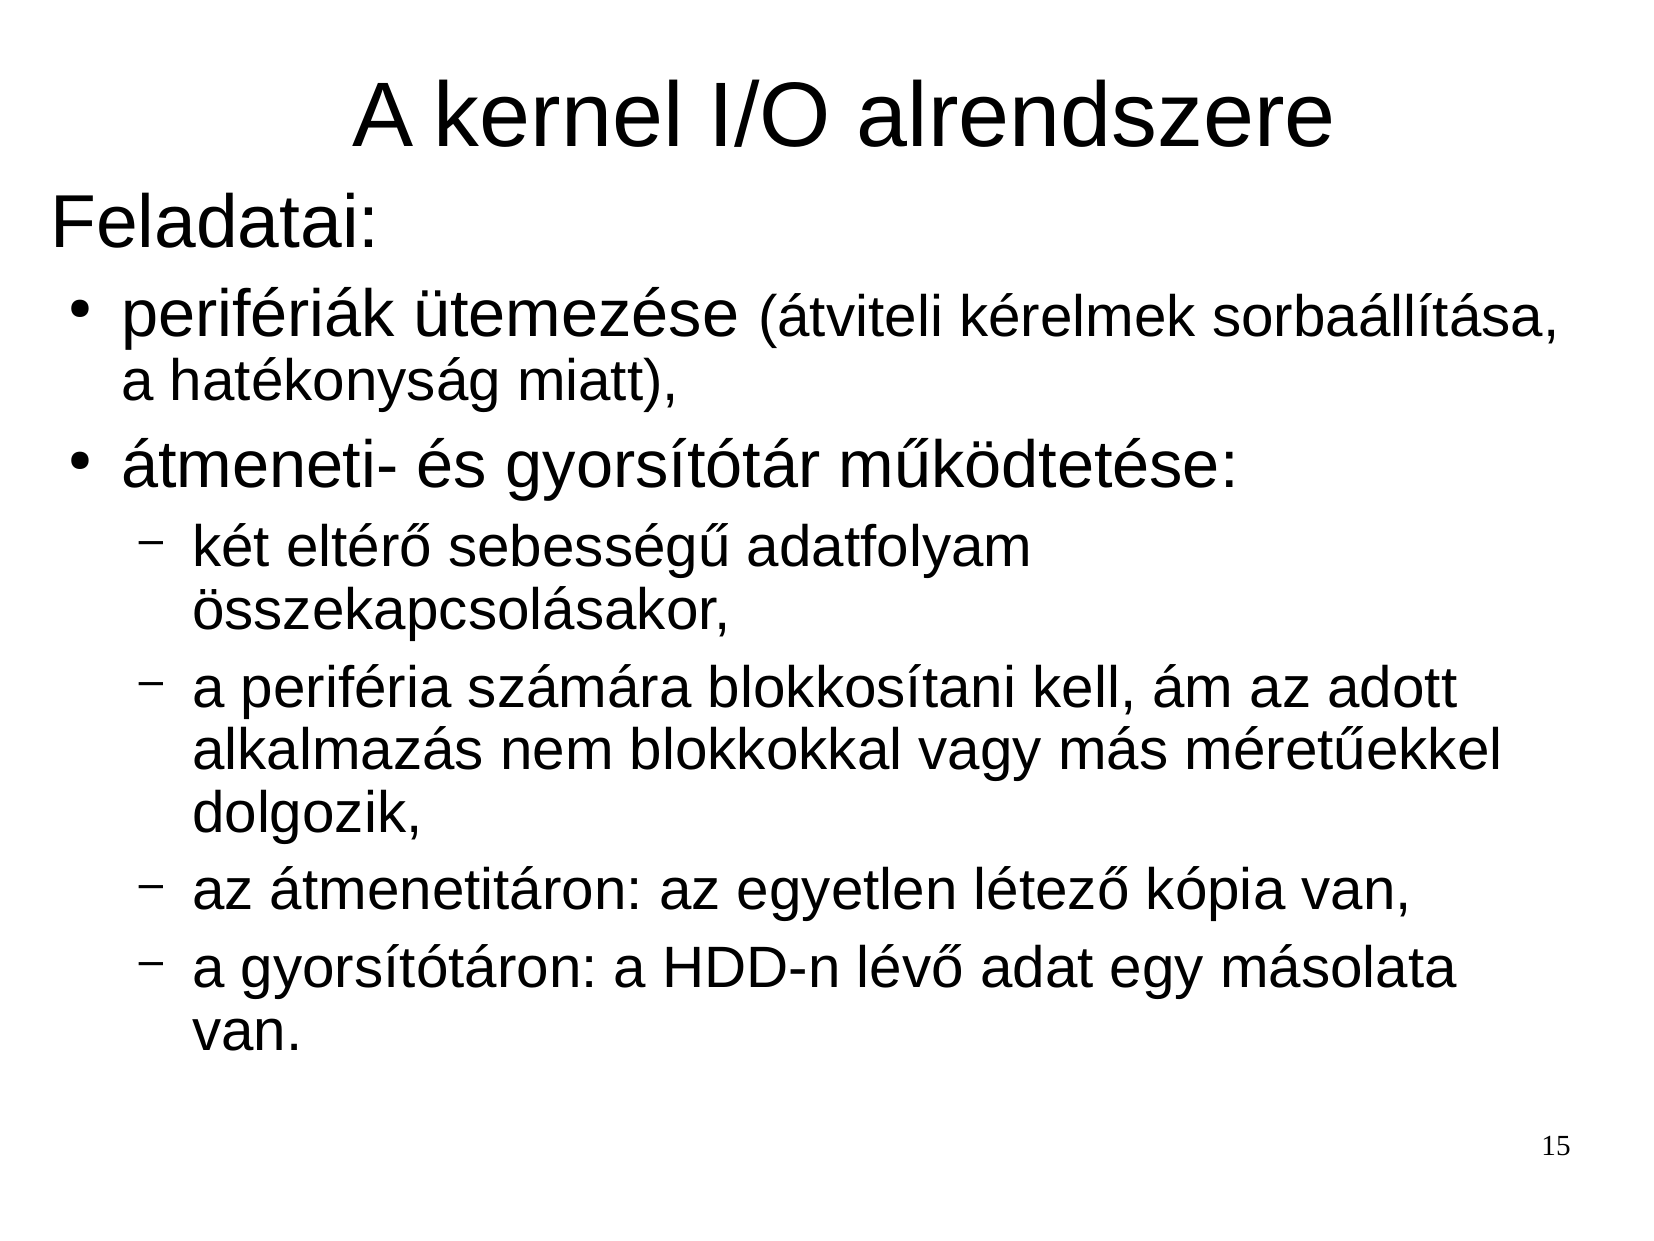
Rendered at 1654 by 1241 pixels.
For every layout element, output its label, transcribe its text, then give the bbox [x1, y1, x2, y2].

list Feladatai: perifériák ütemezése (átviteli kérelmek sorbaállítása, a hatékonyság miatt), átmeneti- és gyorsítótár működtetése: két eltérő sebességű adatfolyam összekapcsolásakor, a periféria számára blokkosítani kell, ám az adott alkalmazás nem blokkokkal vagy más méretűekkel dolgozik, az átmenetitáron: az egyetlen létező kópia van, a gyorsítótáron: a HDD-n lévő adat egy másolata van. [35, 175, 1586, 1201]
title A kernel I/O alrendszere [124, 6, 1530, 175]
